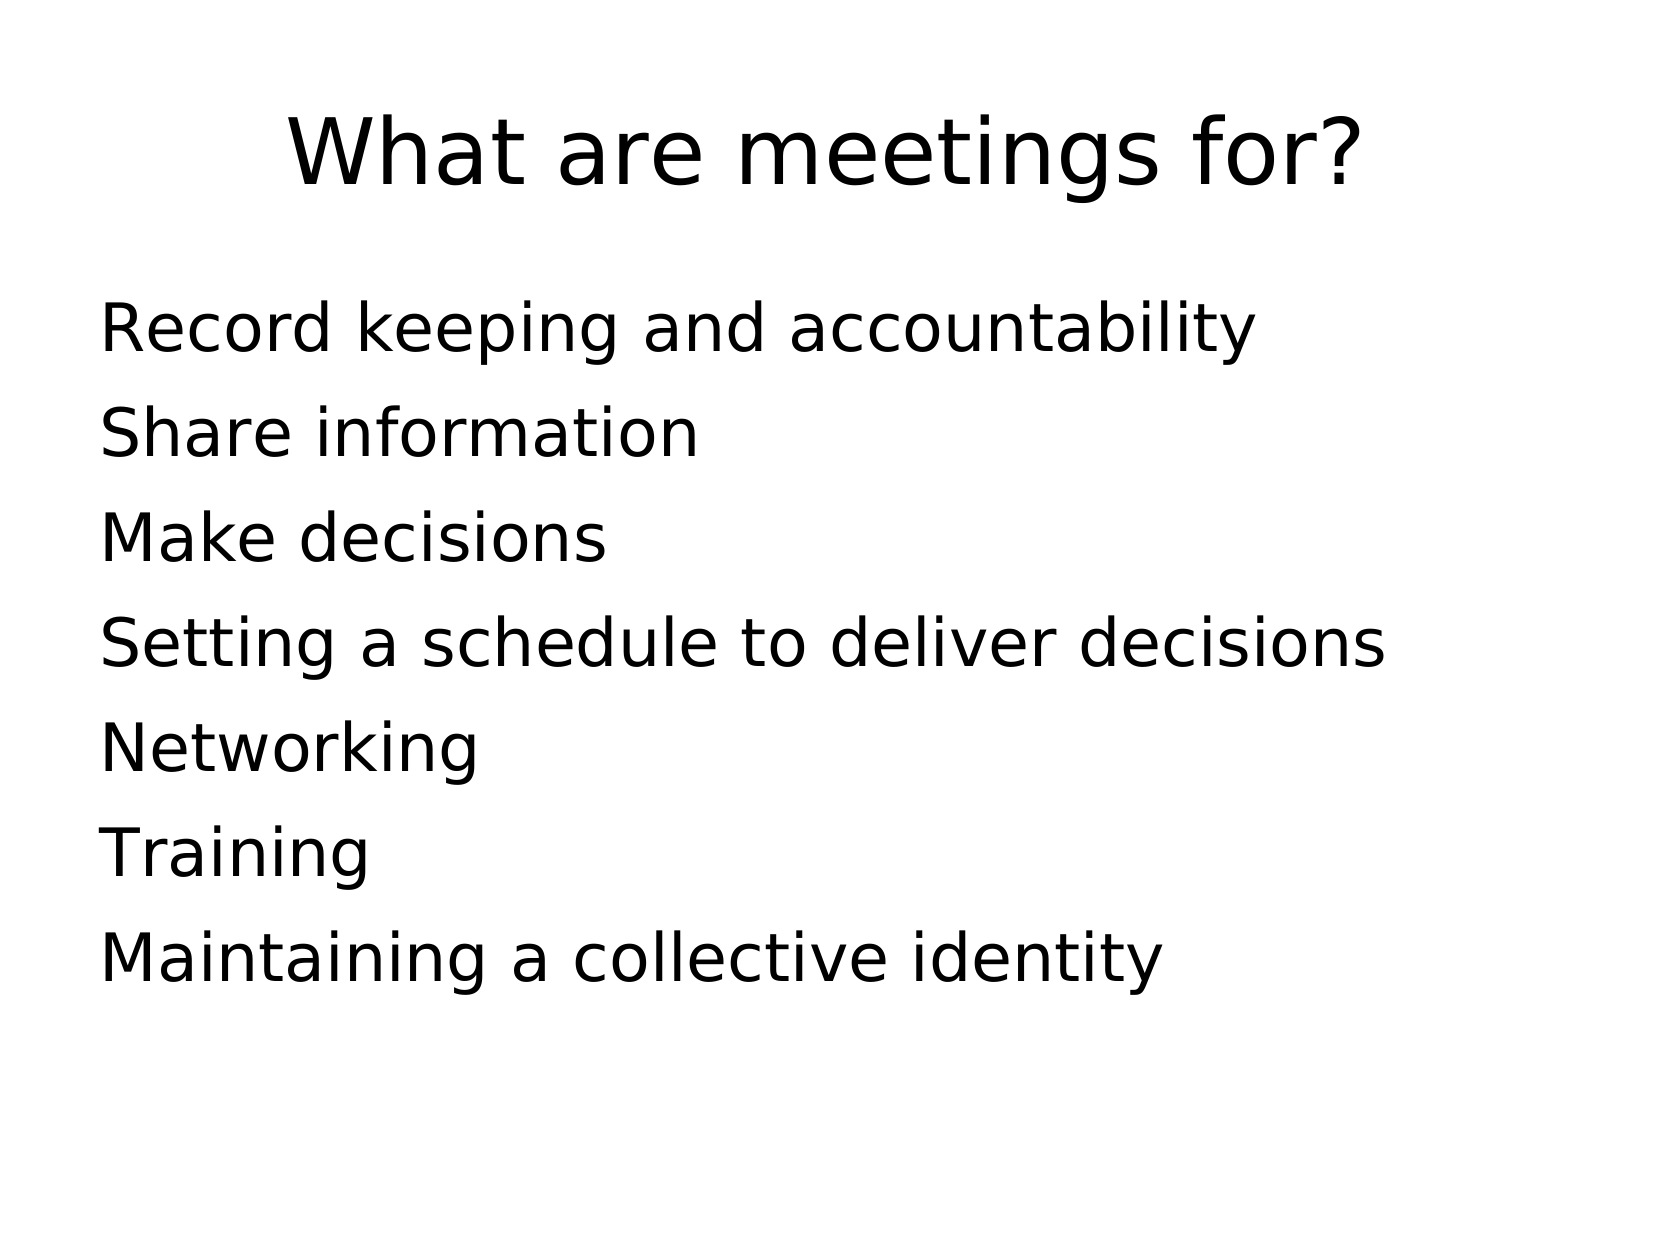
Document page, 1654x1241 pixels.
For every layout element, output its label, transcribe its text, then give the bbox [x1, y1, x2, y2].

list Record keeping and accountability Share information Make decisions Setting a schedule to deliver decisions Networking Training Maintaining a collective identity [82, 290, 1571, 1094]
title What are meetings for? [82, 56, 1571, 250]
